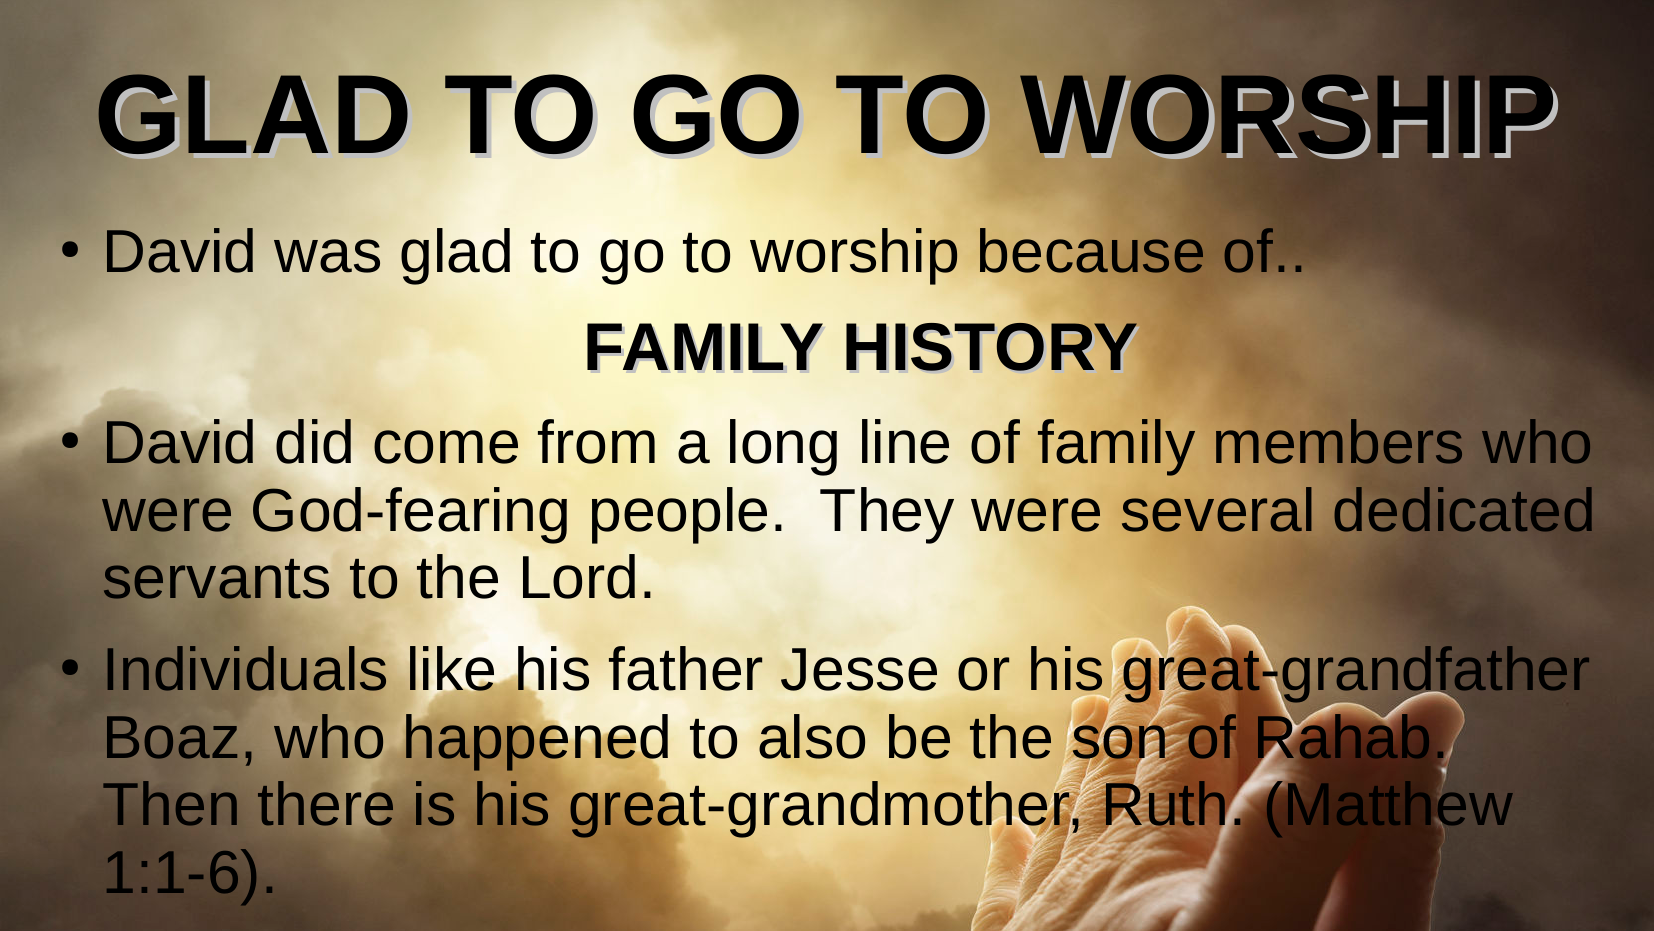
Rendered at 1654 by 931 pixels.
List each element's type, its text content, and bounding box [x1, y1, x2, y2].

title GLAD TO GO TO WORSHIP [82, 37, 1571, 193]
picture [0, 0, 1654, 931]
list David was glad to go to worship because of.. FAMILY HISTORY David did come from a long line of family members who were God-fearing people. They were several dedicated servants to the Lord. Individuals like his father Jesse or his great-grandfather Boaz, who happened to also be the son of Rahab. Then there is his great-grandmother, Ruth. (Matthew 1:1-6). [45, 217, 1621, 915]
